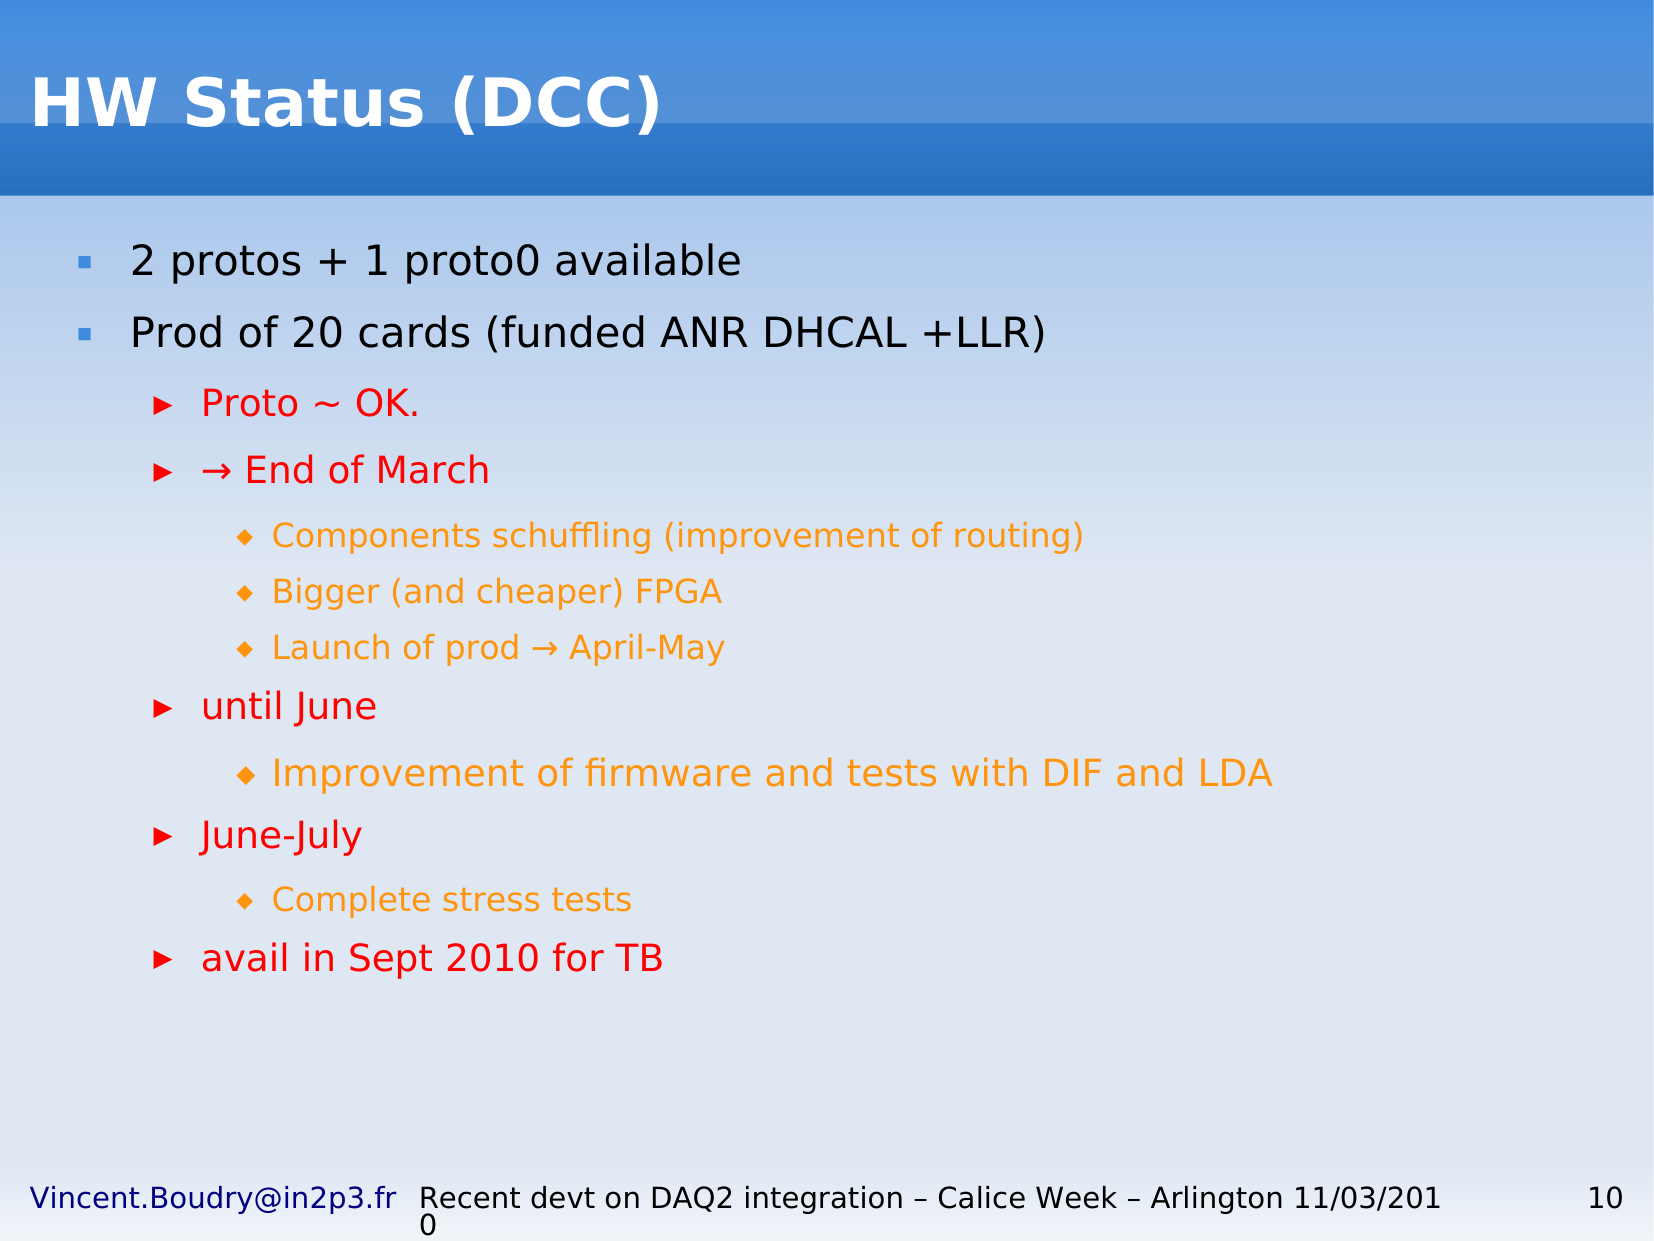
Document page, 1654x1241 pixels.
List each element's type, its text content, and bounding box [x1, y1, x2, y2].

picture [0, 0, 1654, 1241]
title HW Status (DCC) [29, 7, 1654, 200]
list 2 protos + 1 proto0 available Prod of 20 cards (funded ANR DHCAL +LLR) Proto ~ OK. → End of March Components schuffling (improvement of routing) Bigger (and cheaper) FPGA Launch of prod → April-May until June Improvement of firmware and tests with DIF and LDA June-July Complete stress tests avail in Sept 2010 for TB [59, 236, 1595, 1137]
